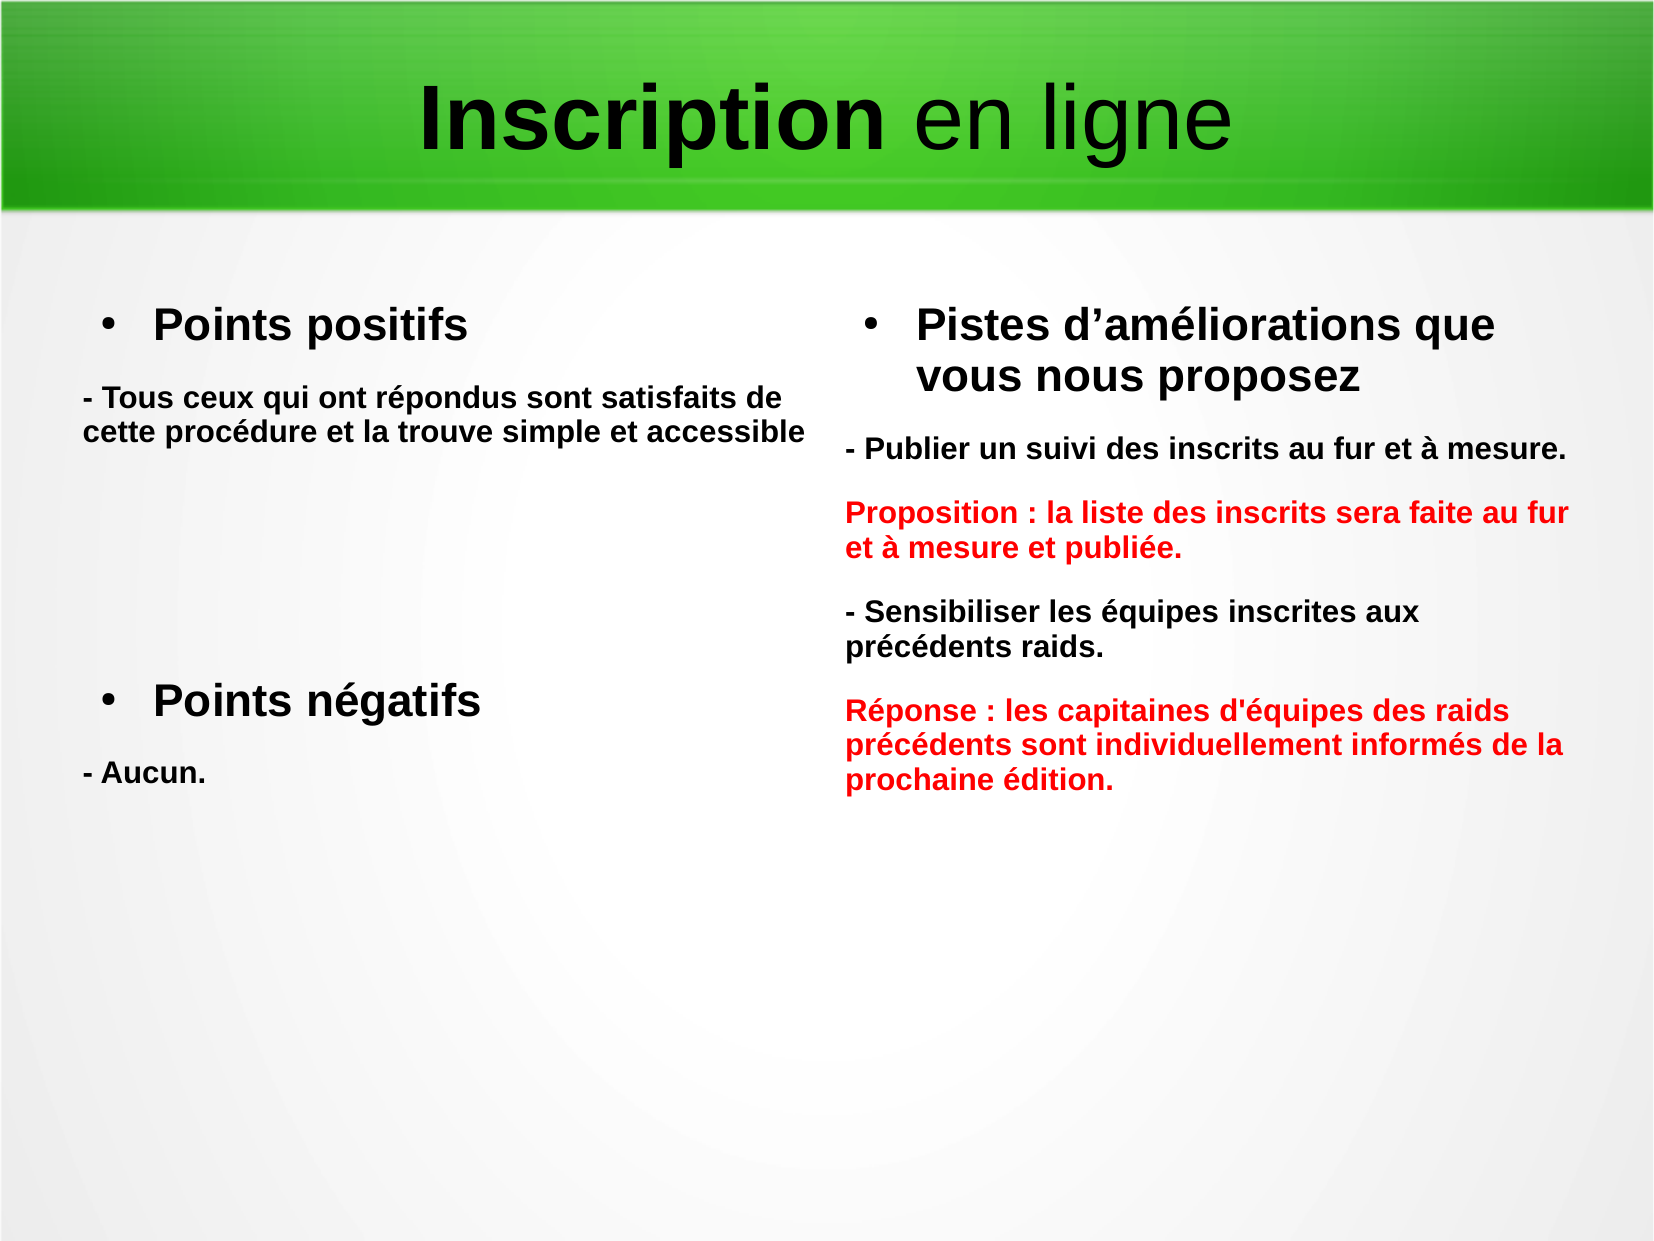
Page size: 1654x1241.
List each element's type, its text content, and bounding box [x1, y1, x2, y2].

title Inscription en ligne [82, 47, 1571, 189]
picture [0, 0, 1654, 1241]
list Points négatifs - Aucun. [82, 674, 809, 1018]
list Pistes d’améliorations que vous nous proposez - Publier un suivi des inscrits au fur et à mesure. Proposition : la liste des inscrits sera faite au fur et à mesure et publiée. - Sensibiliser les équipes inscrites aux précédents raids. Réponse : les capitaines d'équipes des raids précédents sont individuellement informés de la prochaine édition. [845, 299, 1572, 1019]
list Points positifs - Tous ceux qui ont répondus sont satisfaits de cette procédure et la trouve simple et accessible [82, 299, 809, 643]
